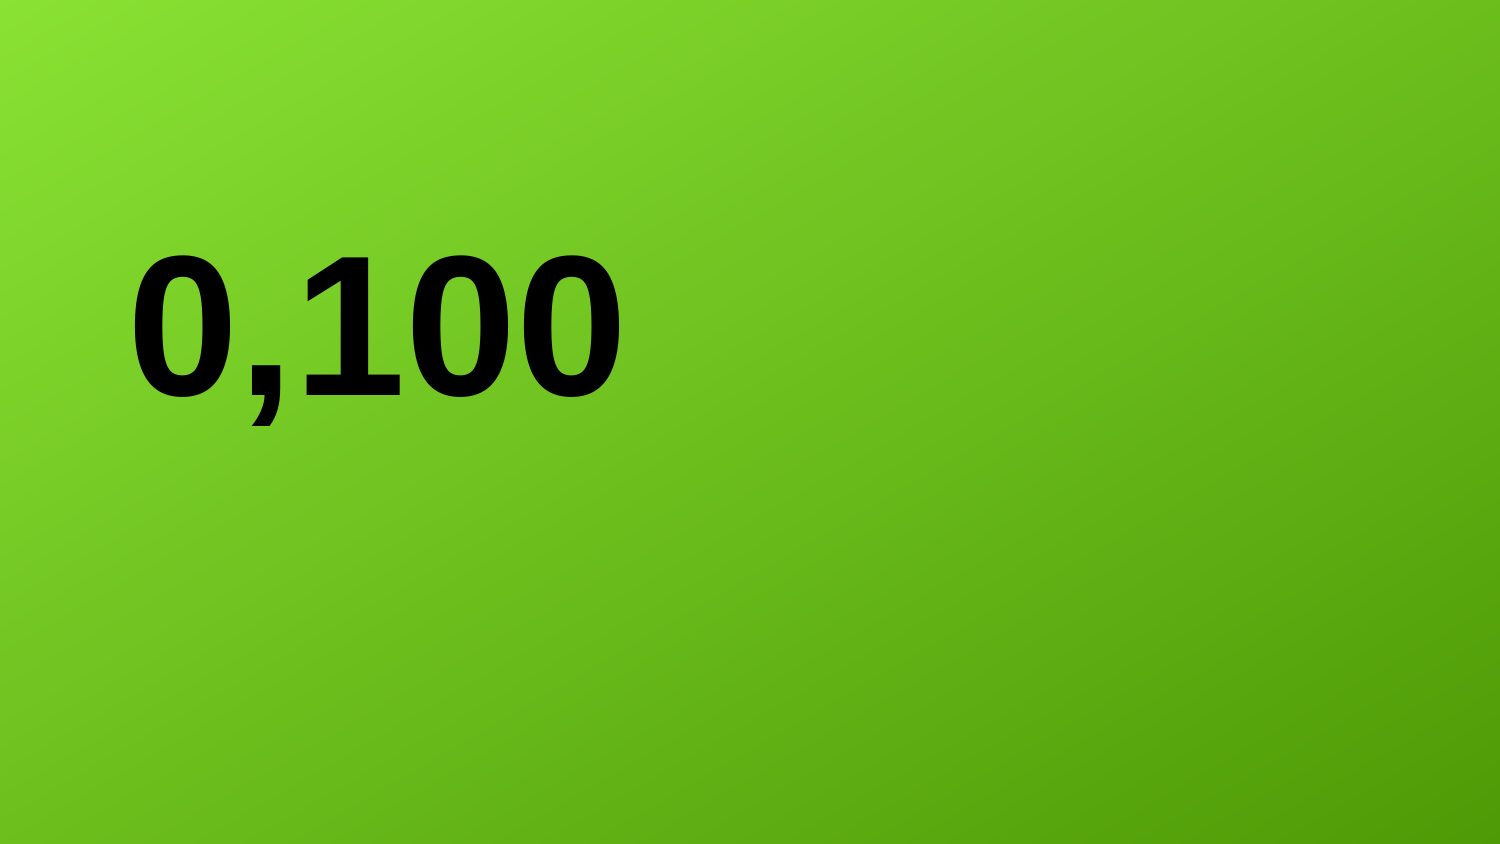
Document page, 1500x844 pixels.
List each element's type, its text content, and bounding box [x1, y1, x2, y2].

title 0,100 [112, 259, 1388, 450]
